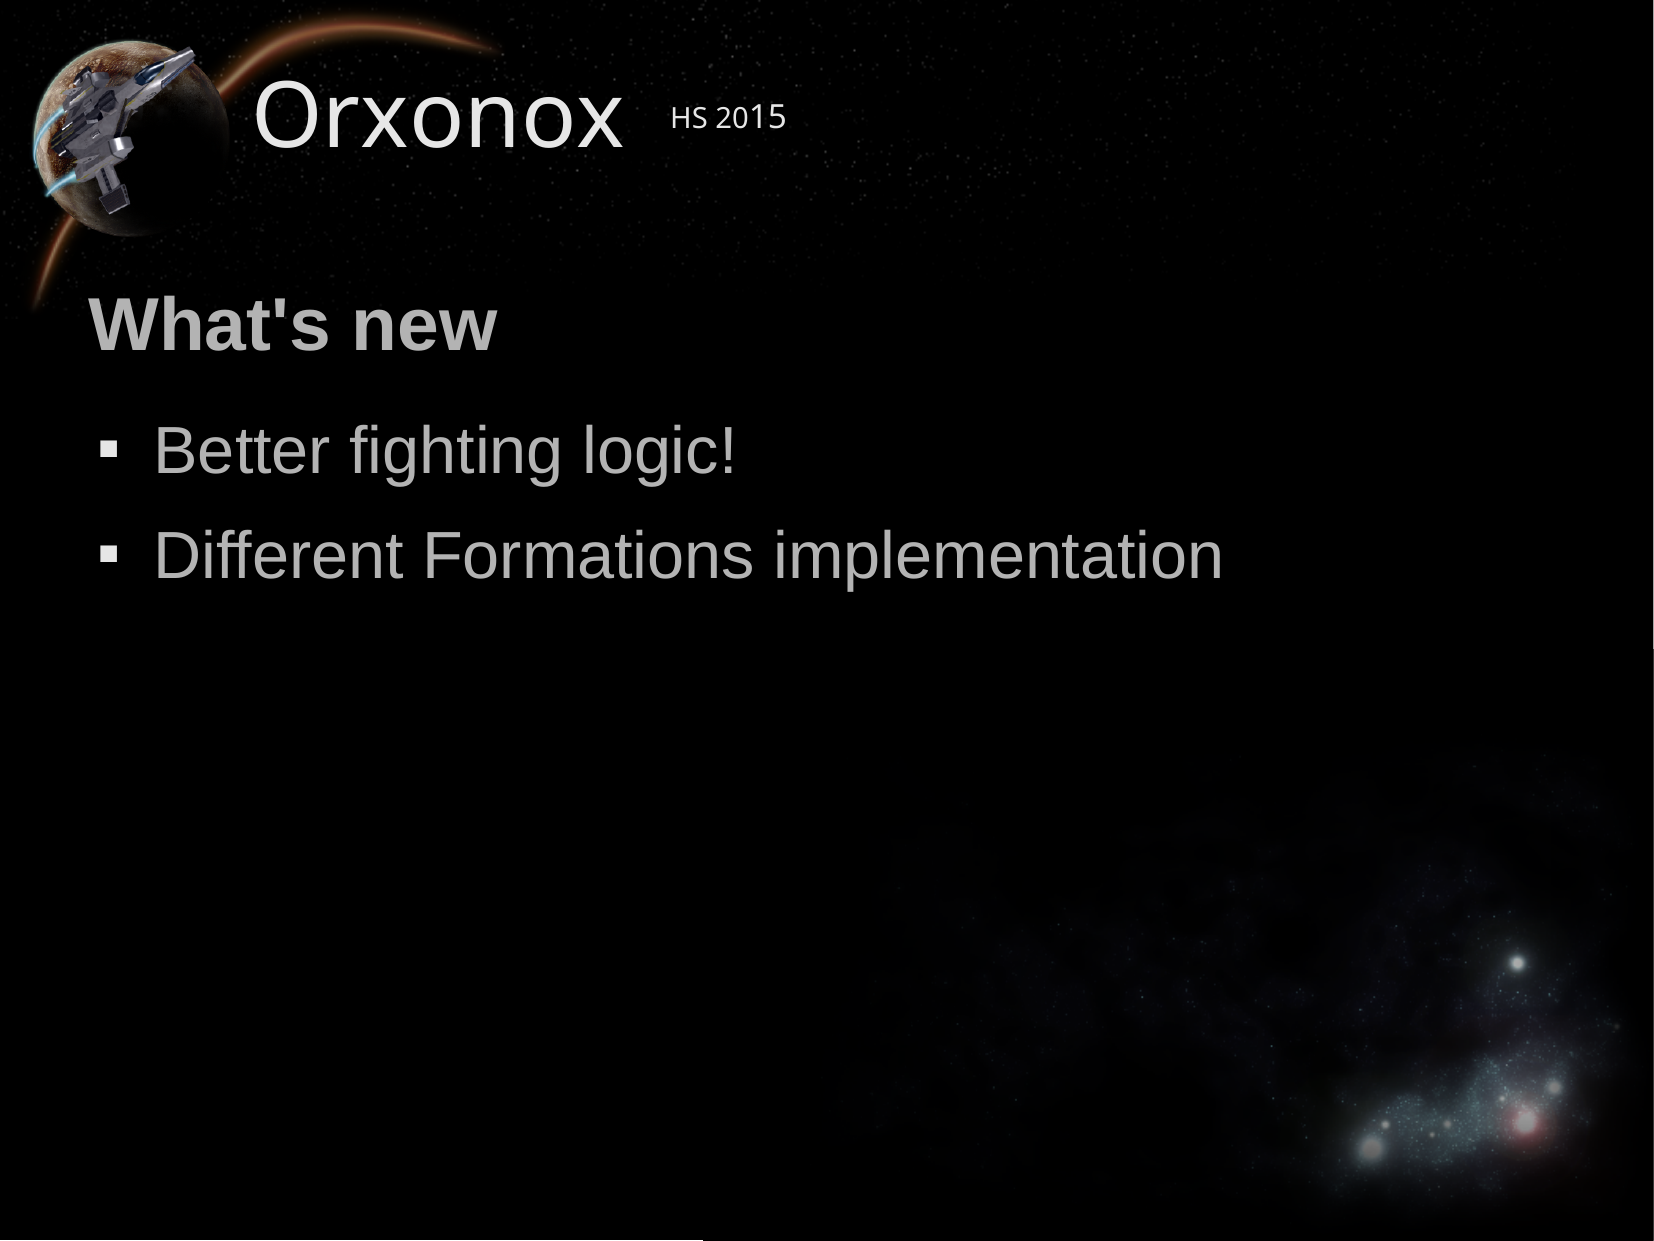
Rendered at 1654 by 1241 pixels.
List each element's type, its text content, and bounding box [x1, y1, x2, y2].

picture [0, 0, 1607, 443]
list Better fighting logic! Different Formations implementation [82, 413, 1571, 1133]
picture [703, 649, 1654, 1241]
title What's new [88, 265, 1577, 384]
